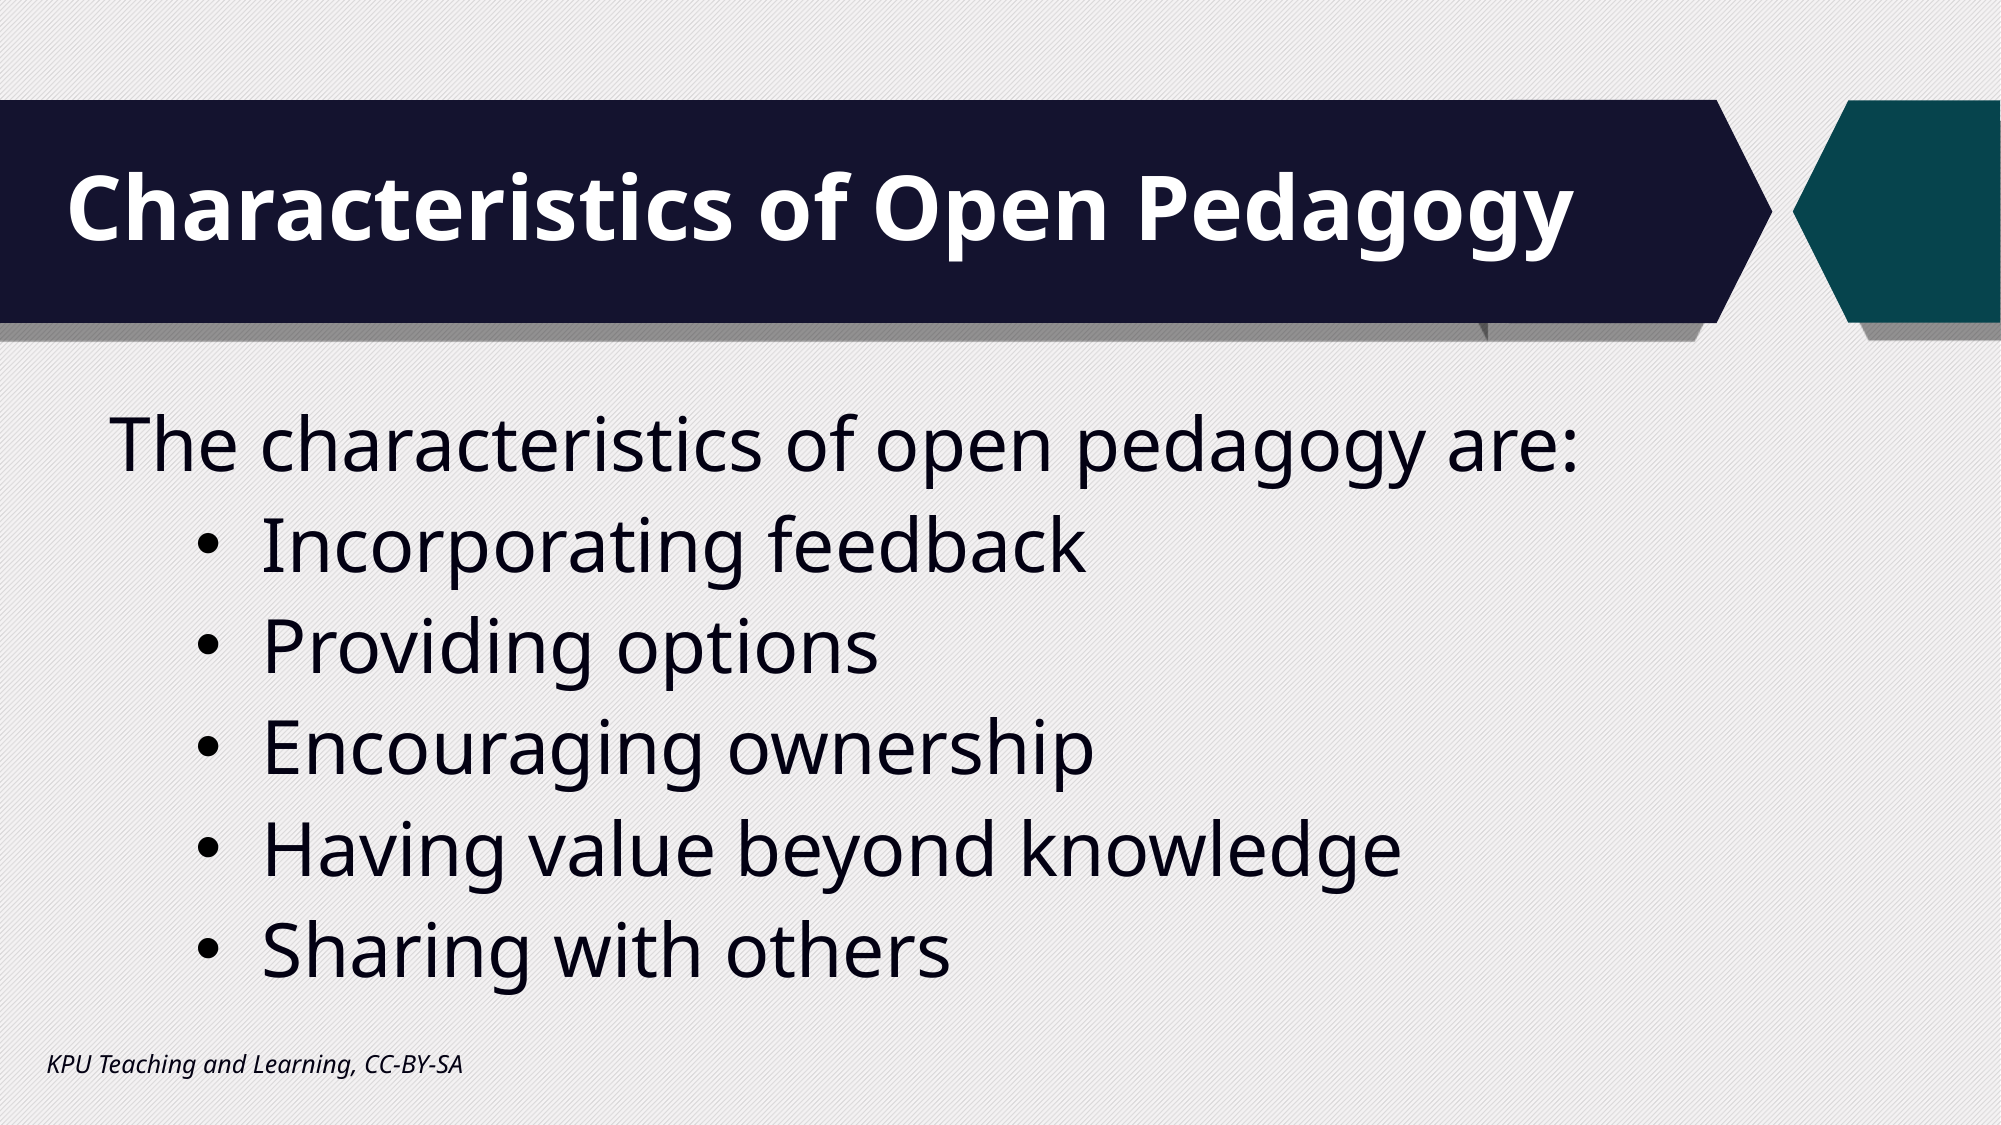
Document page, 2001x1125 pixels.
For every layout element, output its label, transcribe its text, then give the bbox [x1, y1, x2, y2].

text_box KPU Teaching and Learning, CC-BY-SA [31, 1033, 1159, 1094]
list The characteristics of open pedagogy are: Incorporating feedback Providing options Encouraging ownership Having value beyond knowledge Sharing with others [94, 388, 1906, 1000]
title Characteristics of Open Pedagogy [50, 122, 1689, 300]
